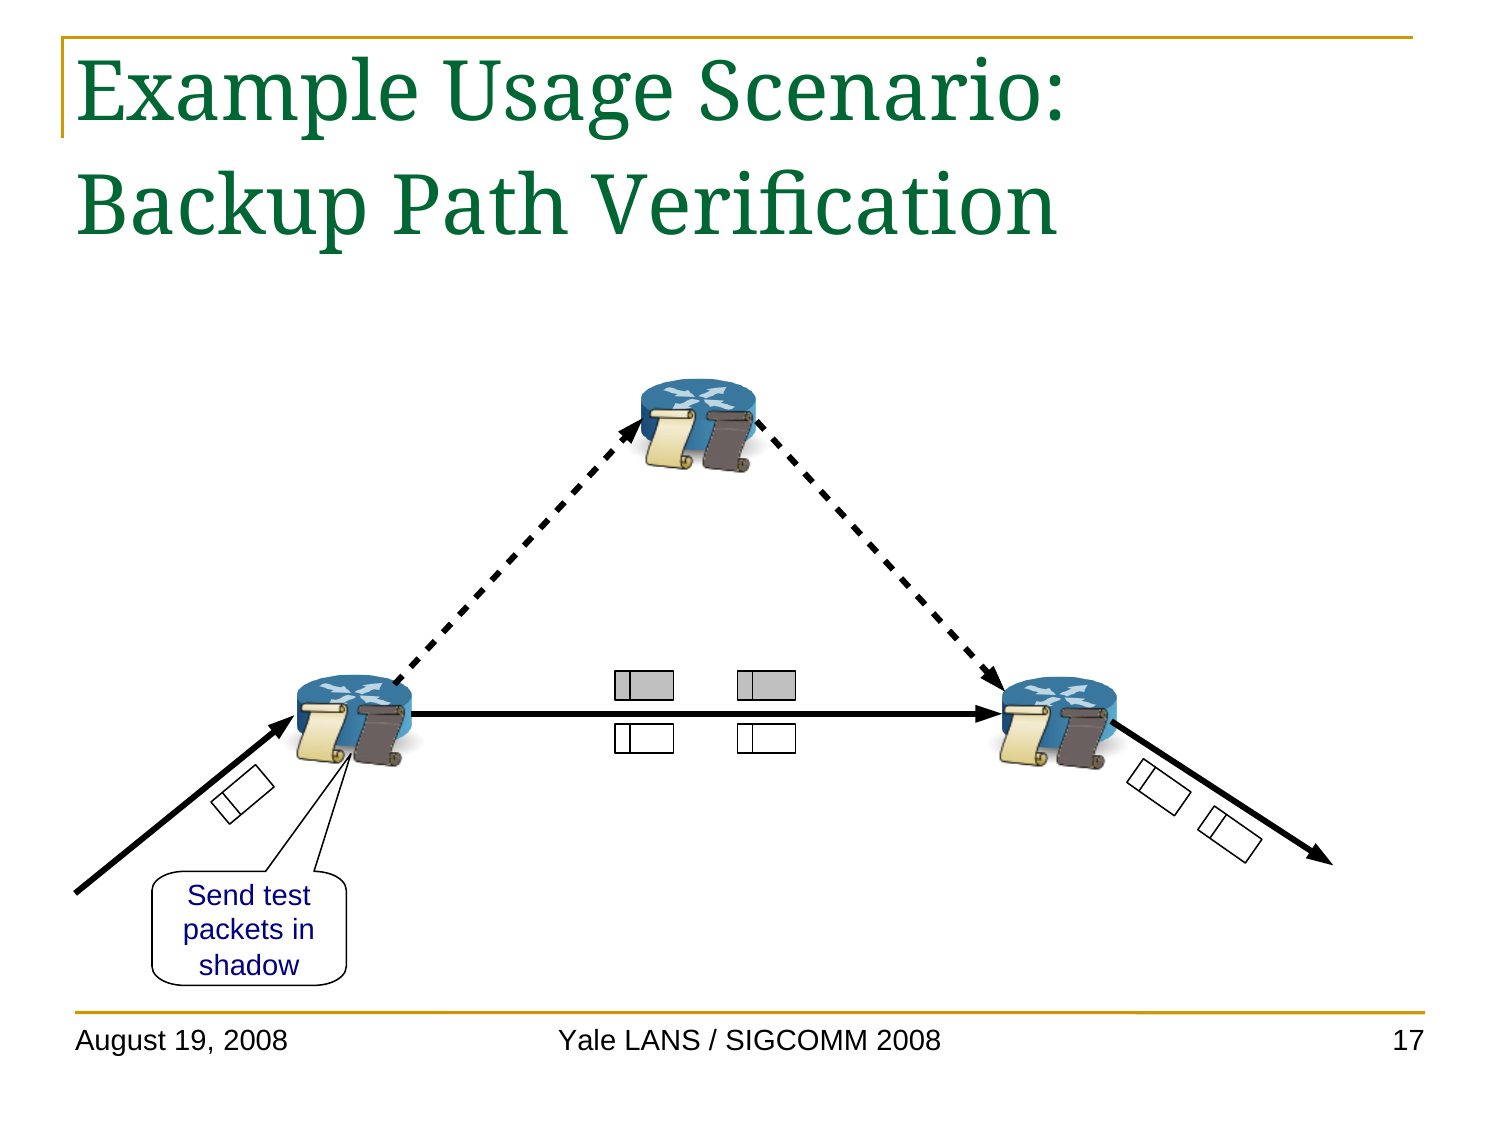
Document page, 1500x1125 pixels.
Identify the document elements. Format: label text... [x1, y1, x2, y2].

text_box [615, 724, 674, 754]
text_box [737, 724, 796, 754]
text_box [615, 670, 630, 700]
text_box [753, 670, 796, 700]
picture [613, 363, 791, 477]
text_box [1140, 768, 1192, 816]
picture [269, 659, 447, 773]
text_box [1126, 758, 1154, 791]
title Example Usage Scenario: Backup Path Verification [75, 48, 1425, 243]
text_box [1211, 815, 1262, 864]
text_box [737, 670, 752, 700]
text_box Send test packets in shadow [152, 769, 347, 986]
text_box [223, 764, 275, 814]
text_box [631, 670, 674, 700]
picture [974, 661, 1152, 775]
text_box [1197, 805, 1225, 839]
text_box [211, 793, 240, 825]
